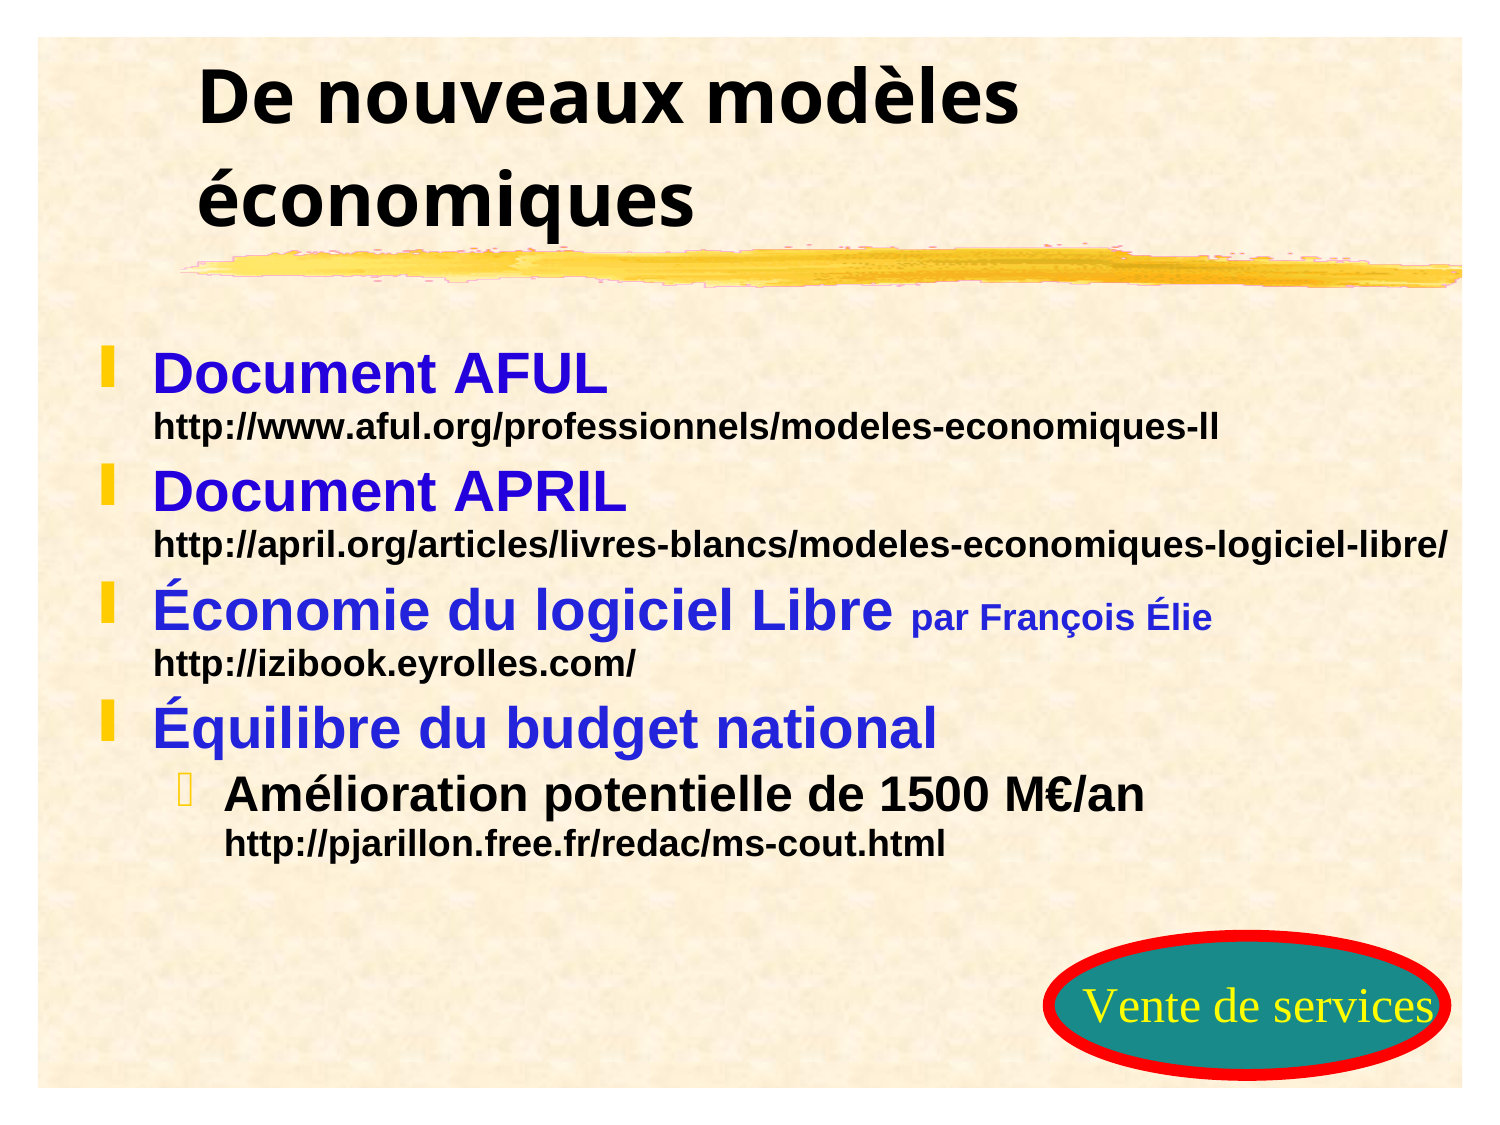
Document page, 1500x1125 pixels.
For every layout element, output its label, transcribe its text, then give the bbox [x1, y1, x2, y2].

list Document AFUL http://www.aful.org/professionnels/modeles-economiques-ll Document APRIL http://april.org/articles/livres-blancs/modeles-economiques-logiciel-libre/ Économie du logiciel Libre par François Élie http://izibook.eyrolles.com/ Équilibre du budget national Amélioration potentielle de 1500 M€/an http://pjarillon.free.fr/redac/ms-cout.html [67, 333, 1477, 948]
title De nouveaux modèles économiques [196, 39, 1463, 253]
text_box Vente de services [1048, 935, 1446, 1075]
picture [37, 37, 1463, 1088]
